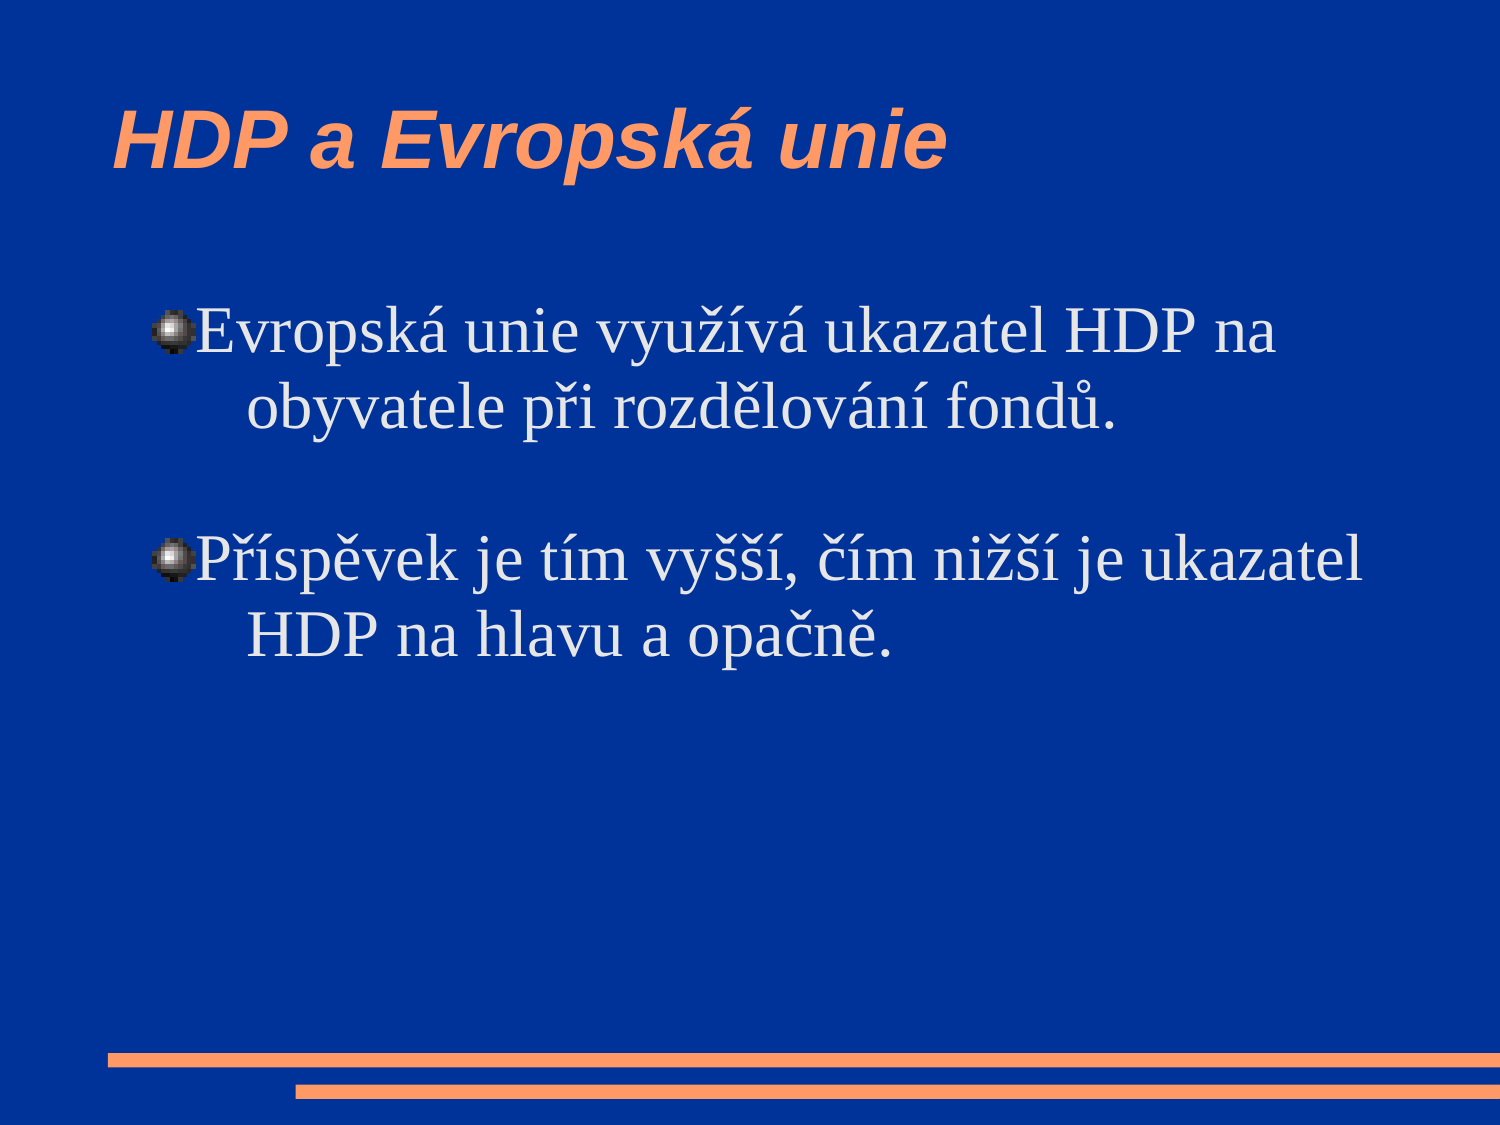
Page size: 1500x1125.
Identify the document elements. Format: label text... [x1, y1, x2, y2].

list Evropská unie využívá ukazatel HDP na obyvatele při rozdělování fondů. Příspěvek je tím vyšší, čím nižší je ukazatel HDP na hlavu a opačně. [110, 292, 1414, 1010]
title HDP a Evropská unie [112, 54, 1391, 226]
